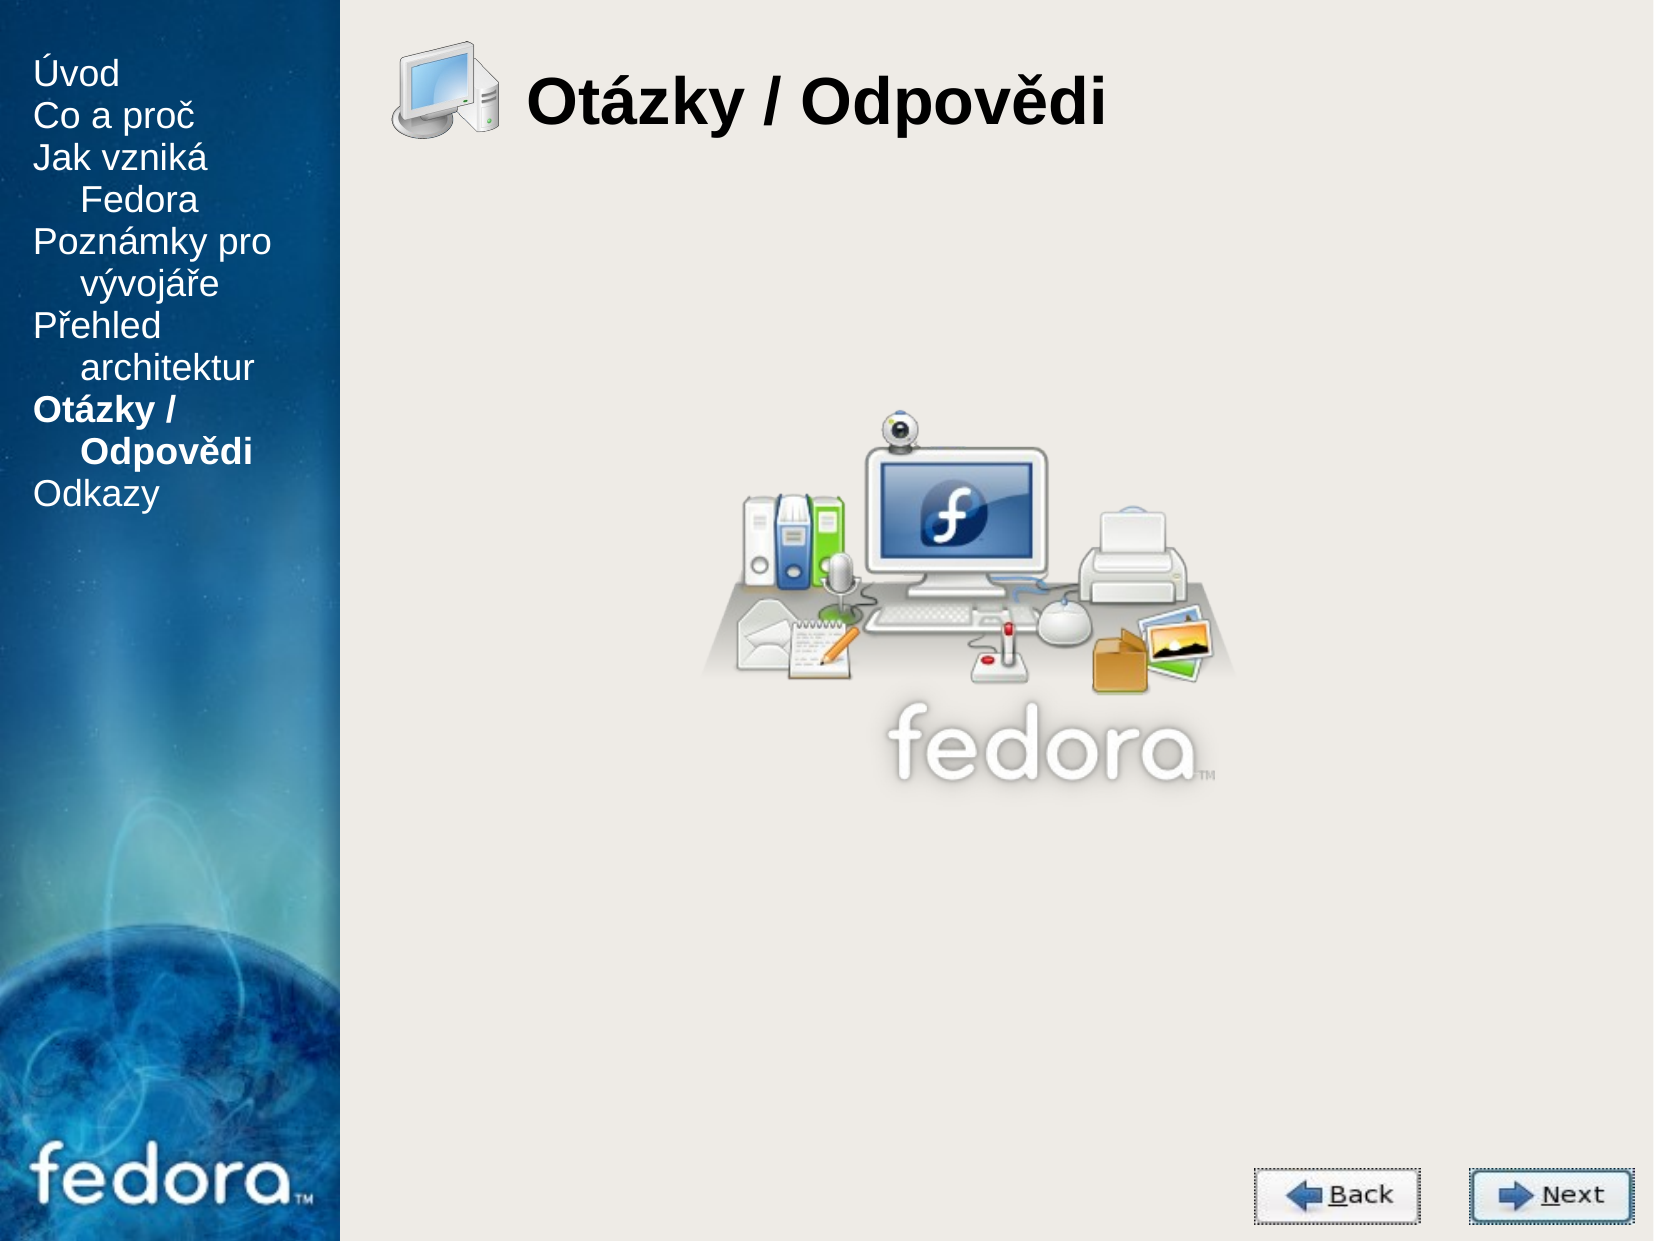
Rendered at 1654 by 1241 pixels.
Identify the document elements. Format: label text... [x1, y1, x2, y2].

picture [0, 0, 1654, 1241]
text_box Otázky / Odpovědi [511, 56, 1316, 147]
text_box Úvod Co a proč Jak vzniká Fedora Poznámky pro vývojáře Přehled architektur Otázky / Odpovědi Odkazy [18, 45, 327, 523]
